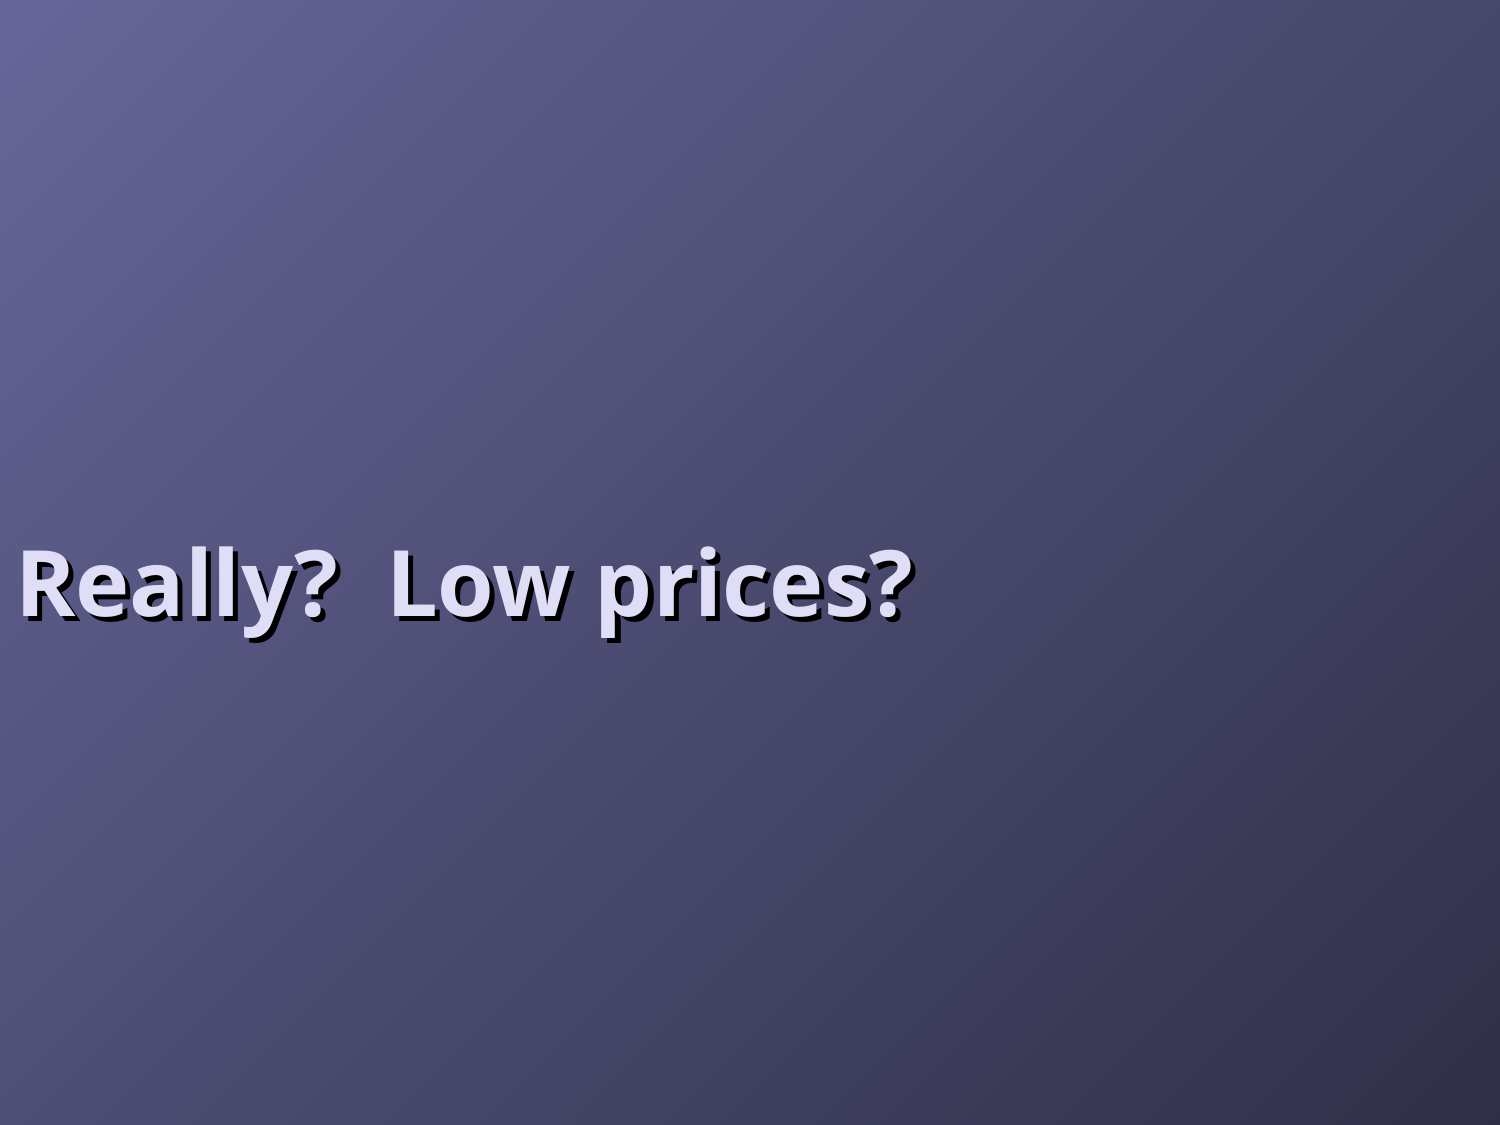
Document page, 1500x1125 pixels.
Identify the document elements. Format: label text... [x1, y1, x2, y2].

title Really? Low prices? [0, 487, 1500, 676]
